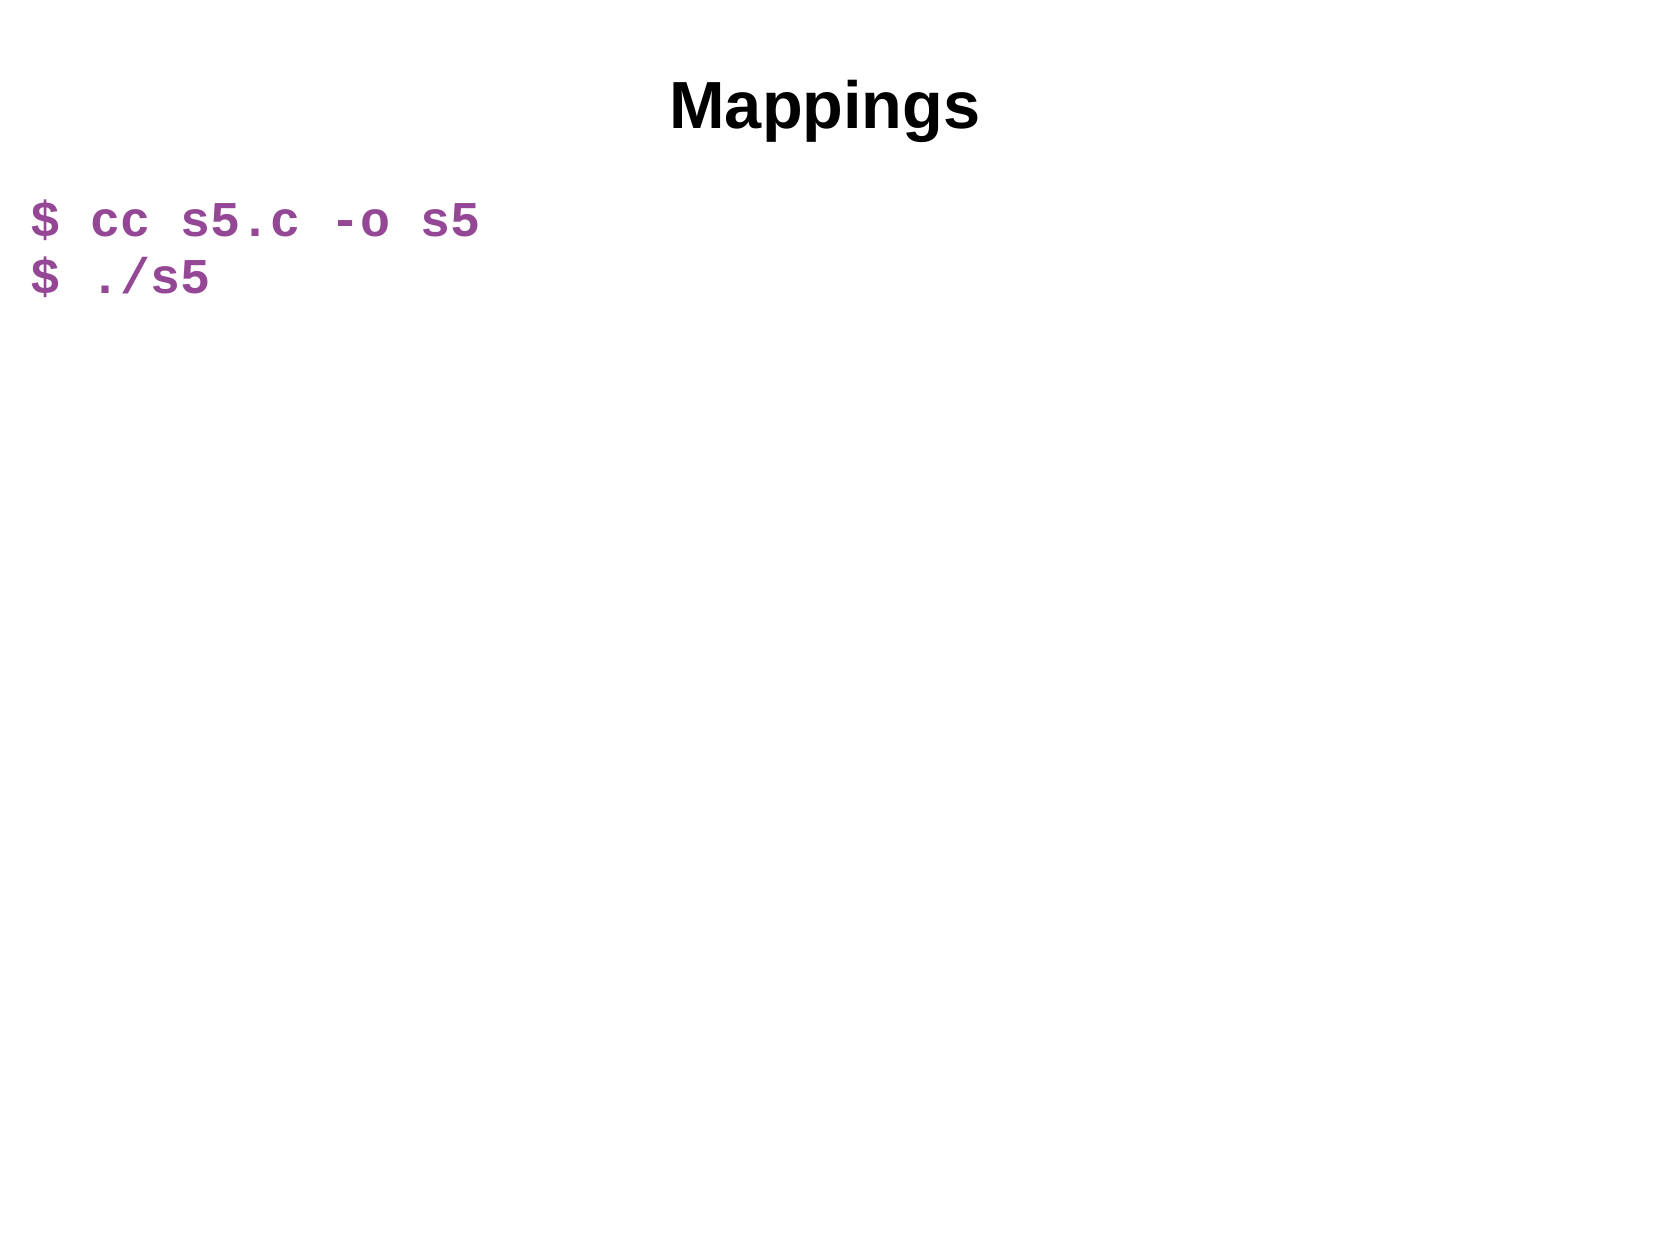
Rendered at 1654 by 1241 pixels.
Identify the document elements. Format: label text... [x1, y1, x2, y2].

title Mappings [30, 30, 1621, 181]
list $ cc s5.c -o s5 $ ./s5 [30, 195, 1621, 1216]
